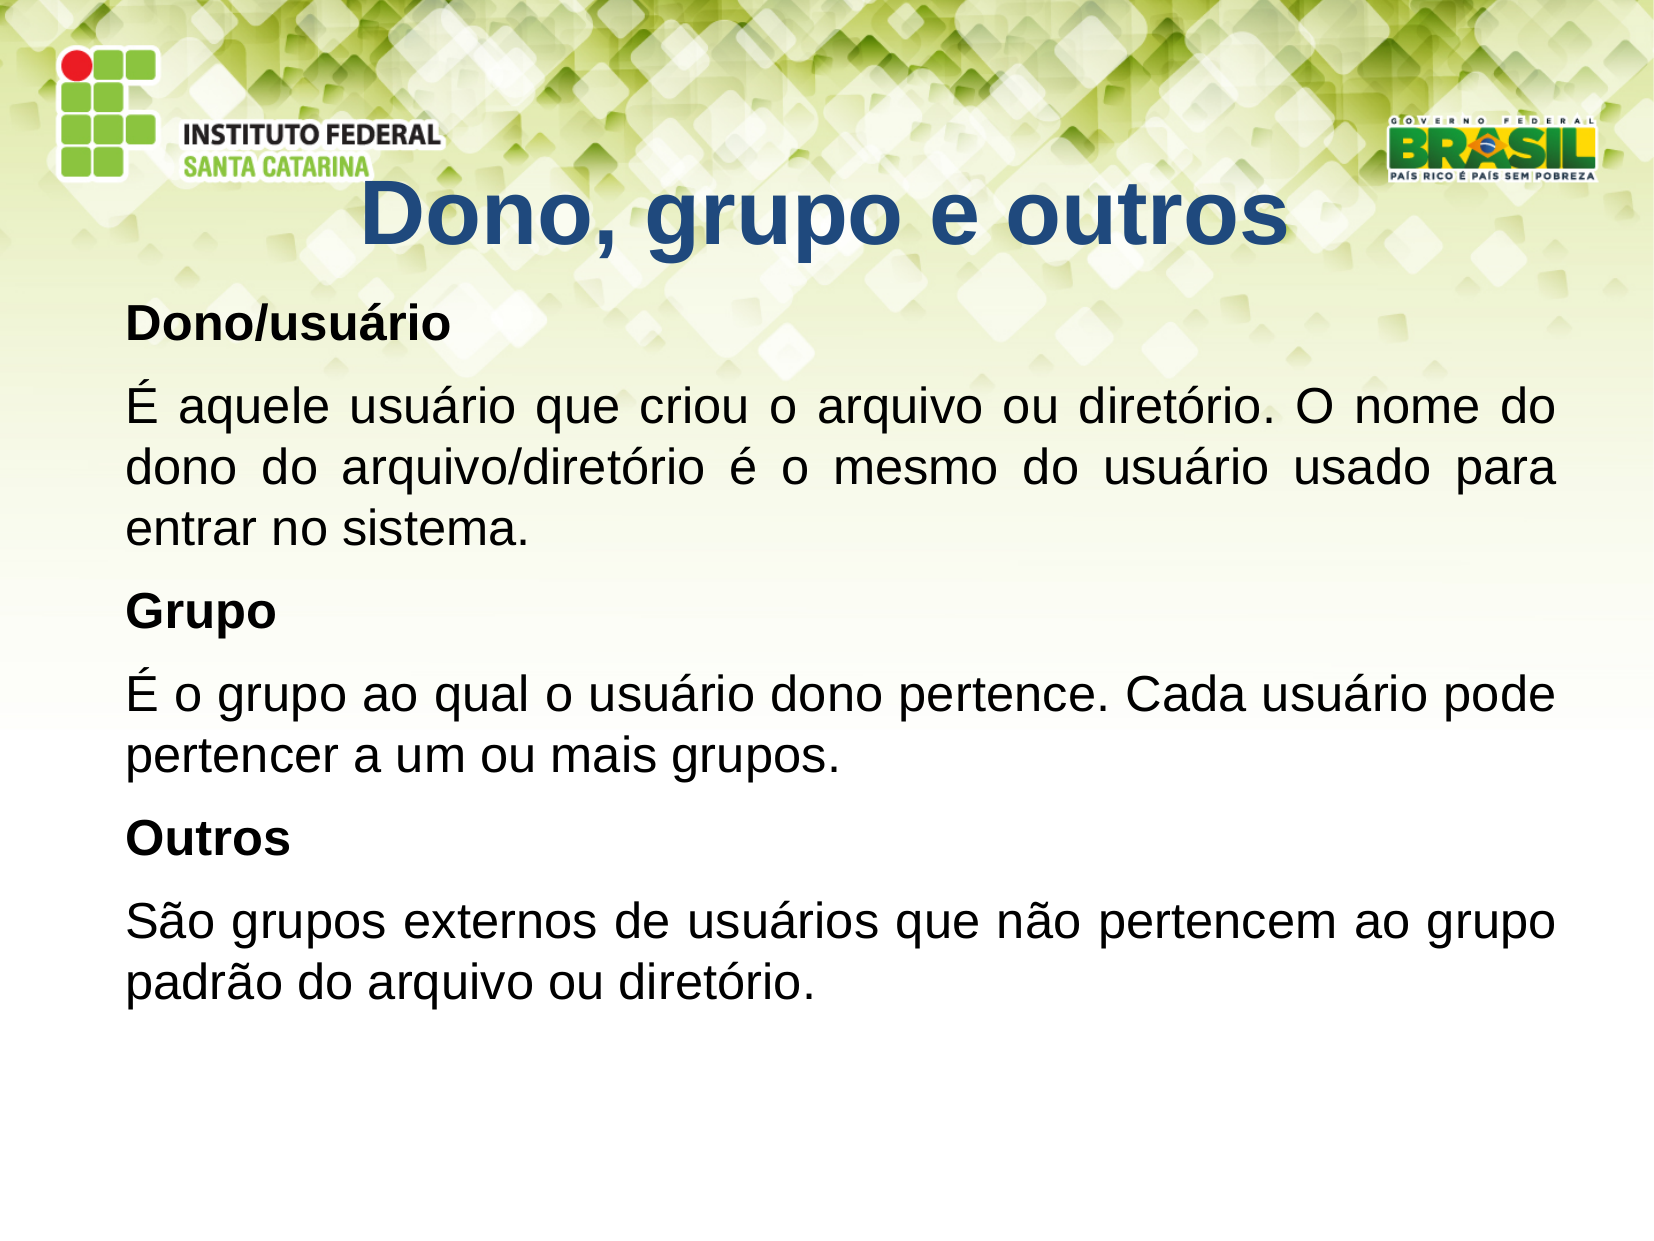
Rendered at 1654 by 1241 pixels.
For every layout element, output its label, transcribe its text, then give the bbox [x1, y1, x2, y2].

picture [0, 0, 1654, 1241]
title Dono, grupo e outros [82, 42, 1570, 263]
list Dono/usuário É aquele usuário que criou o arquivo ou diretório. O nome do dono do arquivo/diretório é o mesmo do usuário usado para entrar no sistema. Grupo É o grupo ao qual o usuário dono pertence. Cada usuário pode pertencer a um ou mais grupos. Outros São grupos externos de usuários que não pertencem ao grupo padrão do arquivo ou diretório. [82, 290, 1570, 1010]
